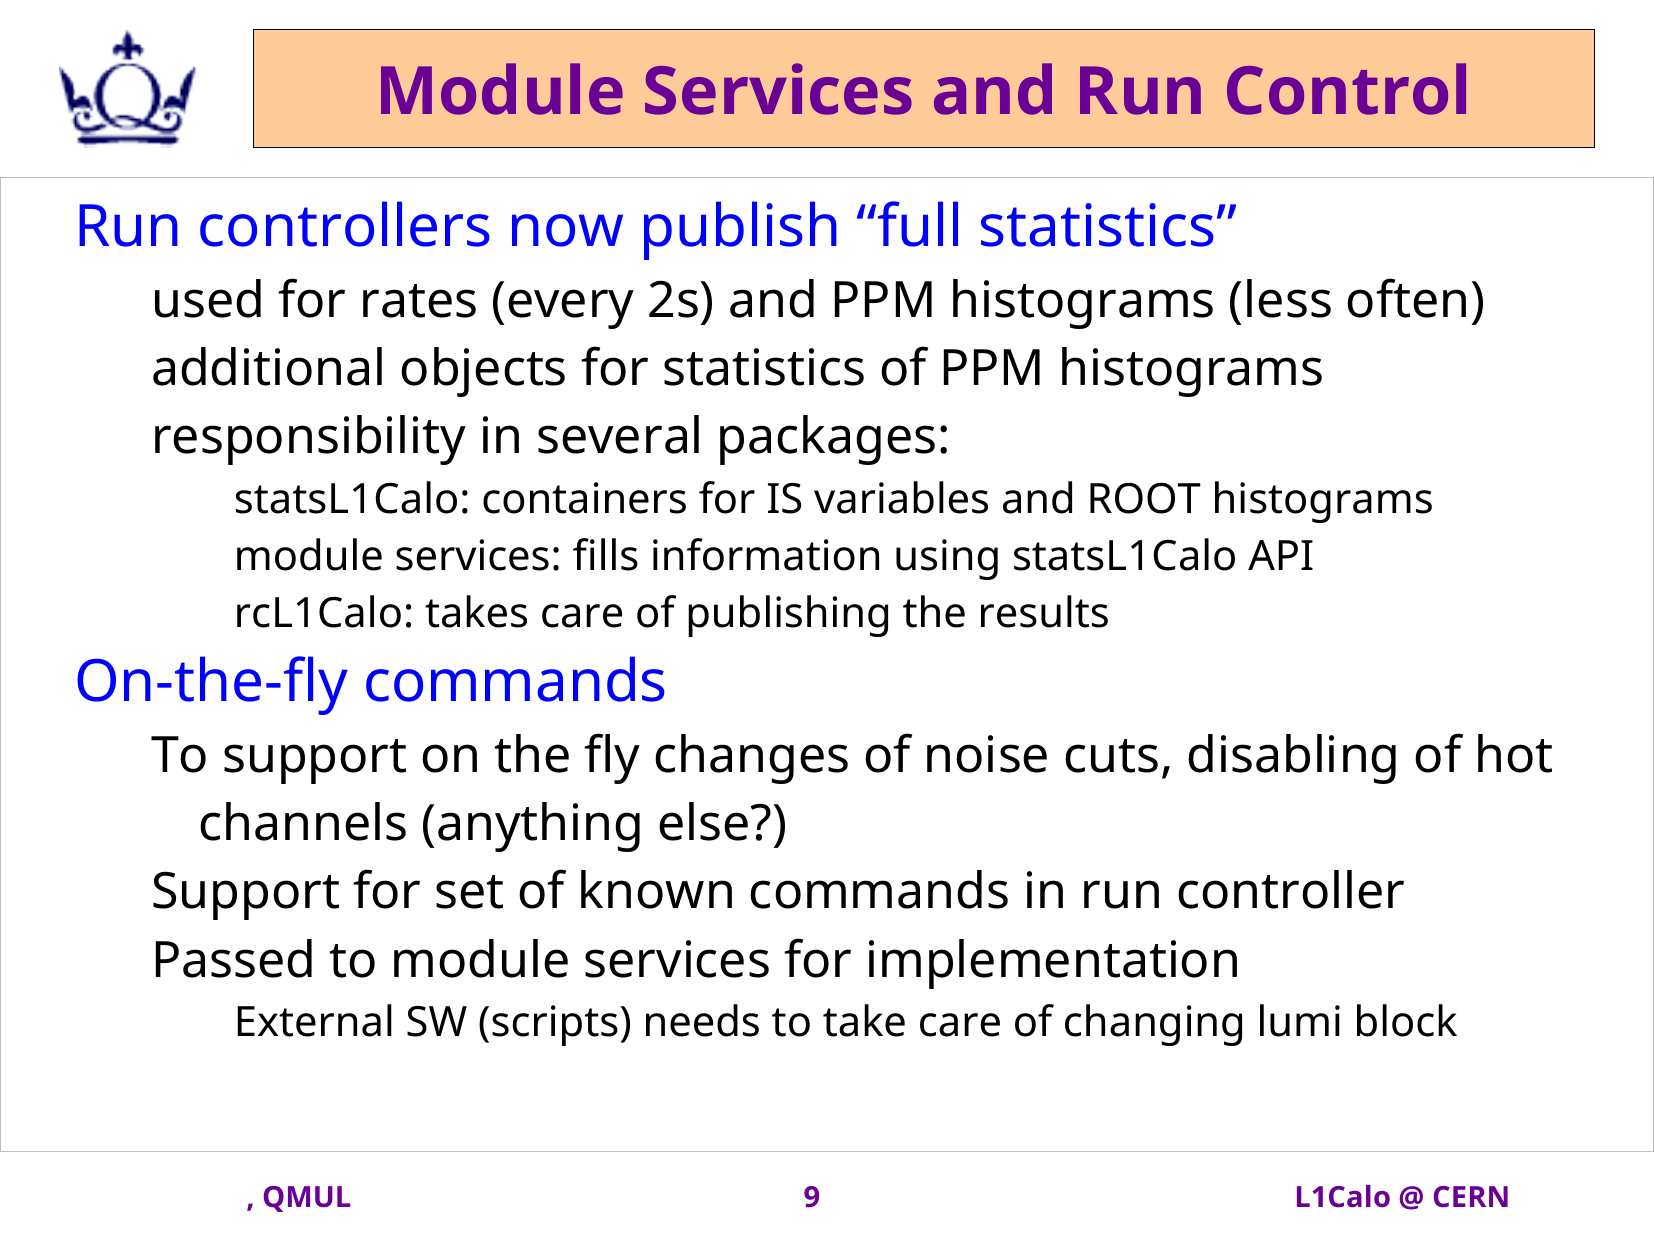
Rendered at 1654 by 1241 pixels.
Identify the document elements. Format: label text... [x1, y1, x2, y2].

list Run controllers now publish “full statistics” used for rates (every 2s) and PPM histograms (less often) additional objects for statistics of PPM histograms responsibility in several packages: statsL1Calo: containers for IS variables and ROOT histograms module services: fills information using statsL1Calo API rcL1Calo: takes care of publishing the results On-the-fly commands To support on the fly changes of noise cuts, disabling of hot channels (anything else?) Support for set of known commands in run controller Passed to module services for implementation External SW (scripts) needs to take care of changing lumi block [56, 184, 1600, 1105]
picture [59, 29, 200, 148]
title Module Services and Run Control [253, 29, 1595, 148]
